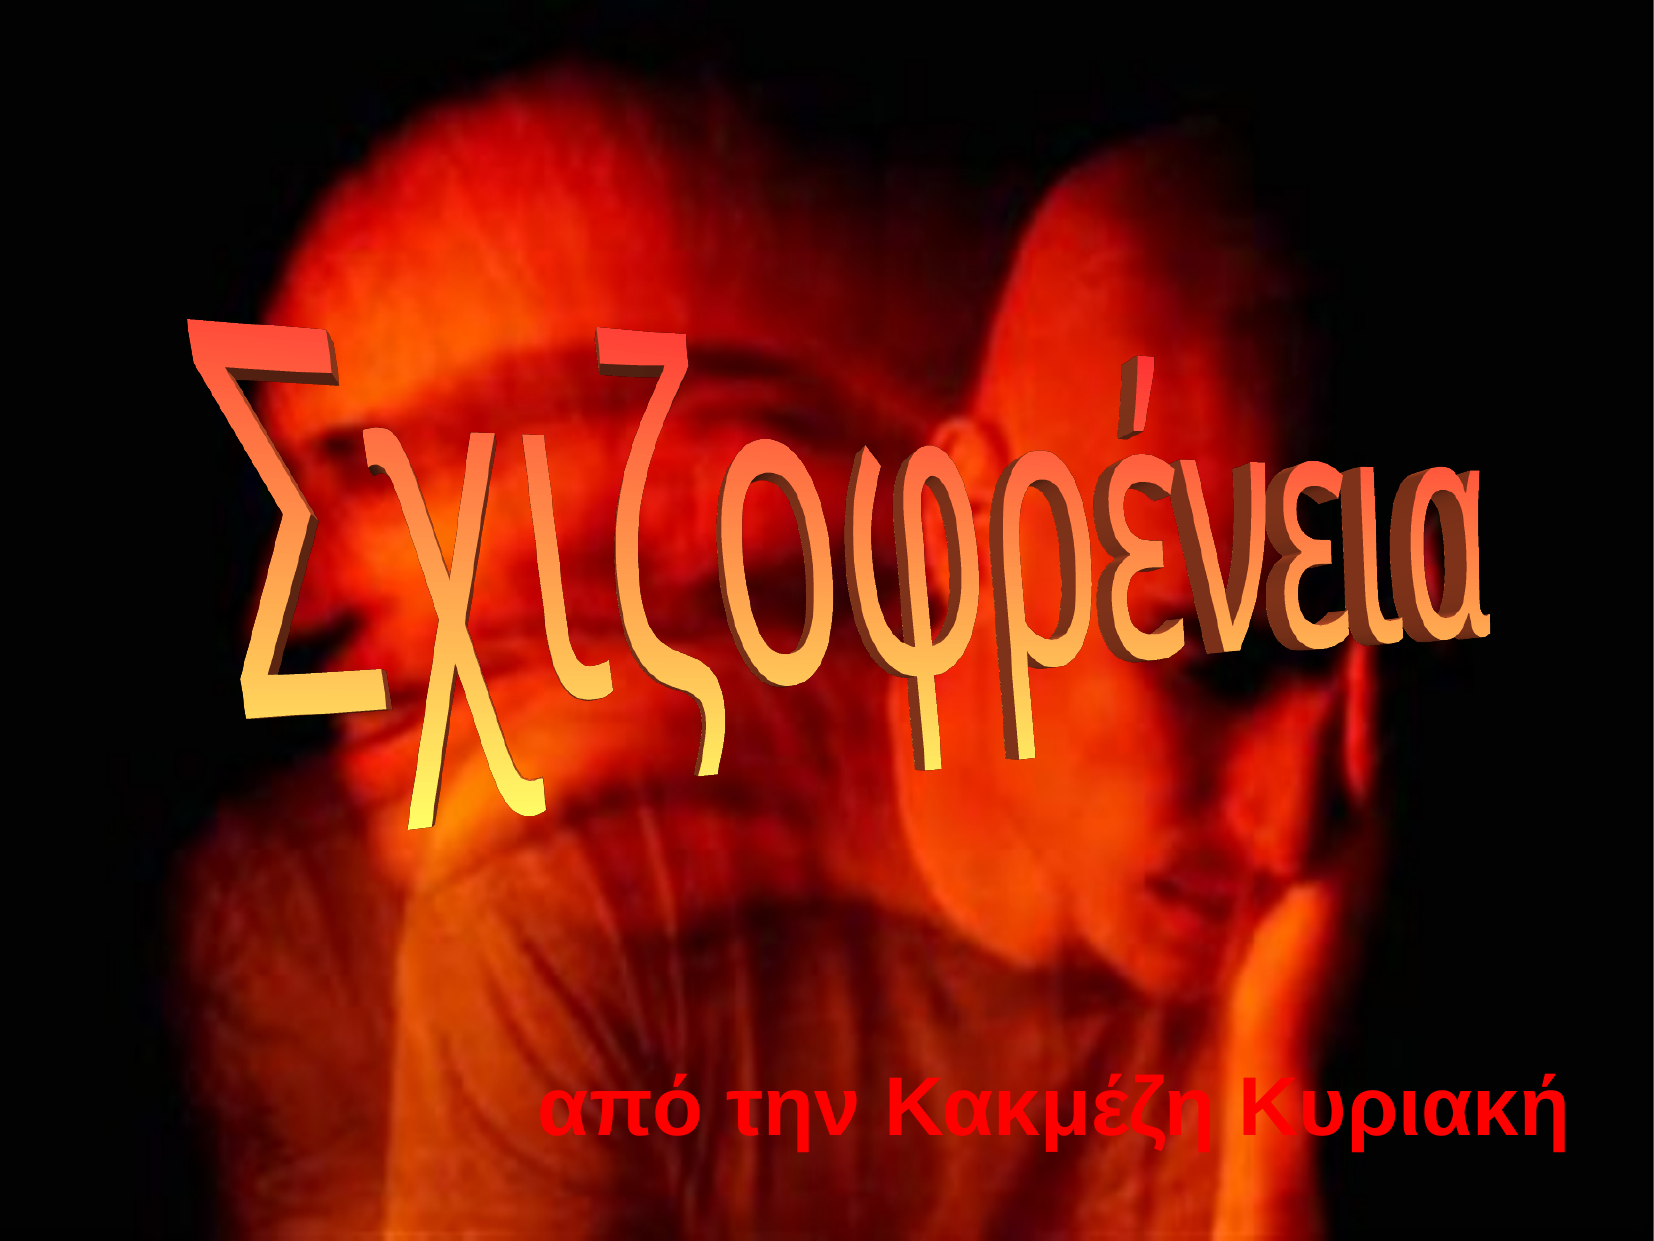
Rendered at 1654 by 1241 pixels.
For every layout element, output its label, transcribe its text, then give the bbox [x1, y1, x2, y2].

title από την Κακμέζη Κυριακή [88, 1013, 1571, 1200]
picture [0, 0, 1654, 1241]
